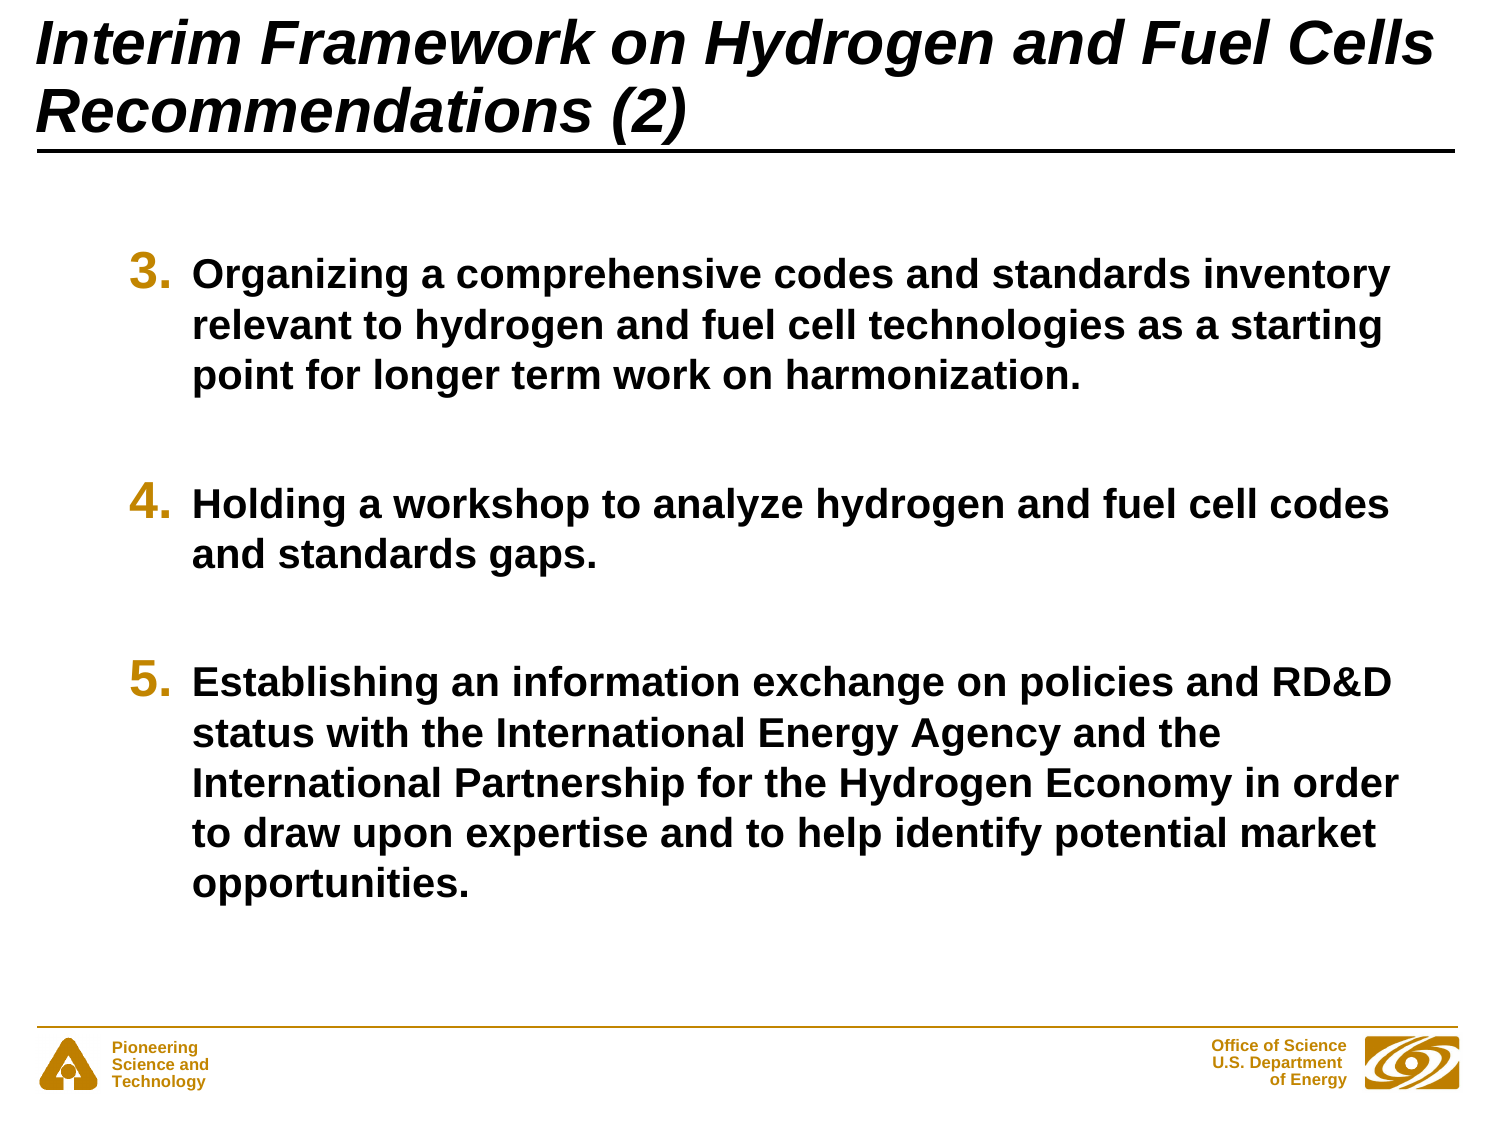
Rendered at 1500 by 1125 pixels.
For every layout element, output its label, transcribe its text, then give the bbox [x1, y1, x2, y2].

picture [35, 1034, 101, 1094]
title Interim Framework on Hydrogen and Fuel Cells Recommendations (2) [21, 10, 1459, 154]
list Organizing a comprehensive codes and standards inventory relevant to hydrogen and fuel cell technologies as a starting point for longer term work on harmonization. Holding a workshop to analyze hydrogen and fuel cell codes and standards gaps. Establishing an information exchange on policies and RD&D status with the International Energy Agency and the International Partnership for the Hydrogen Economy in order to draw upon expertise and to help identify potential market opportunities. [114, 239, 1459, 1016]
picture [1362, 1032, 1463, 1093]
